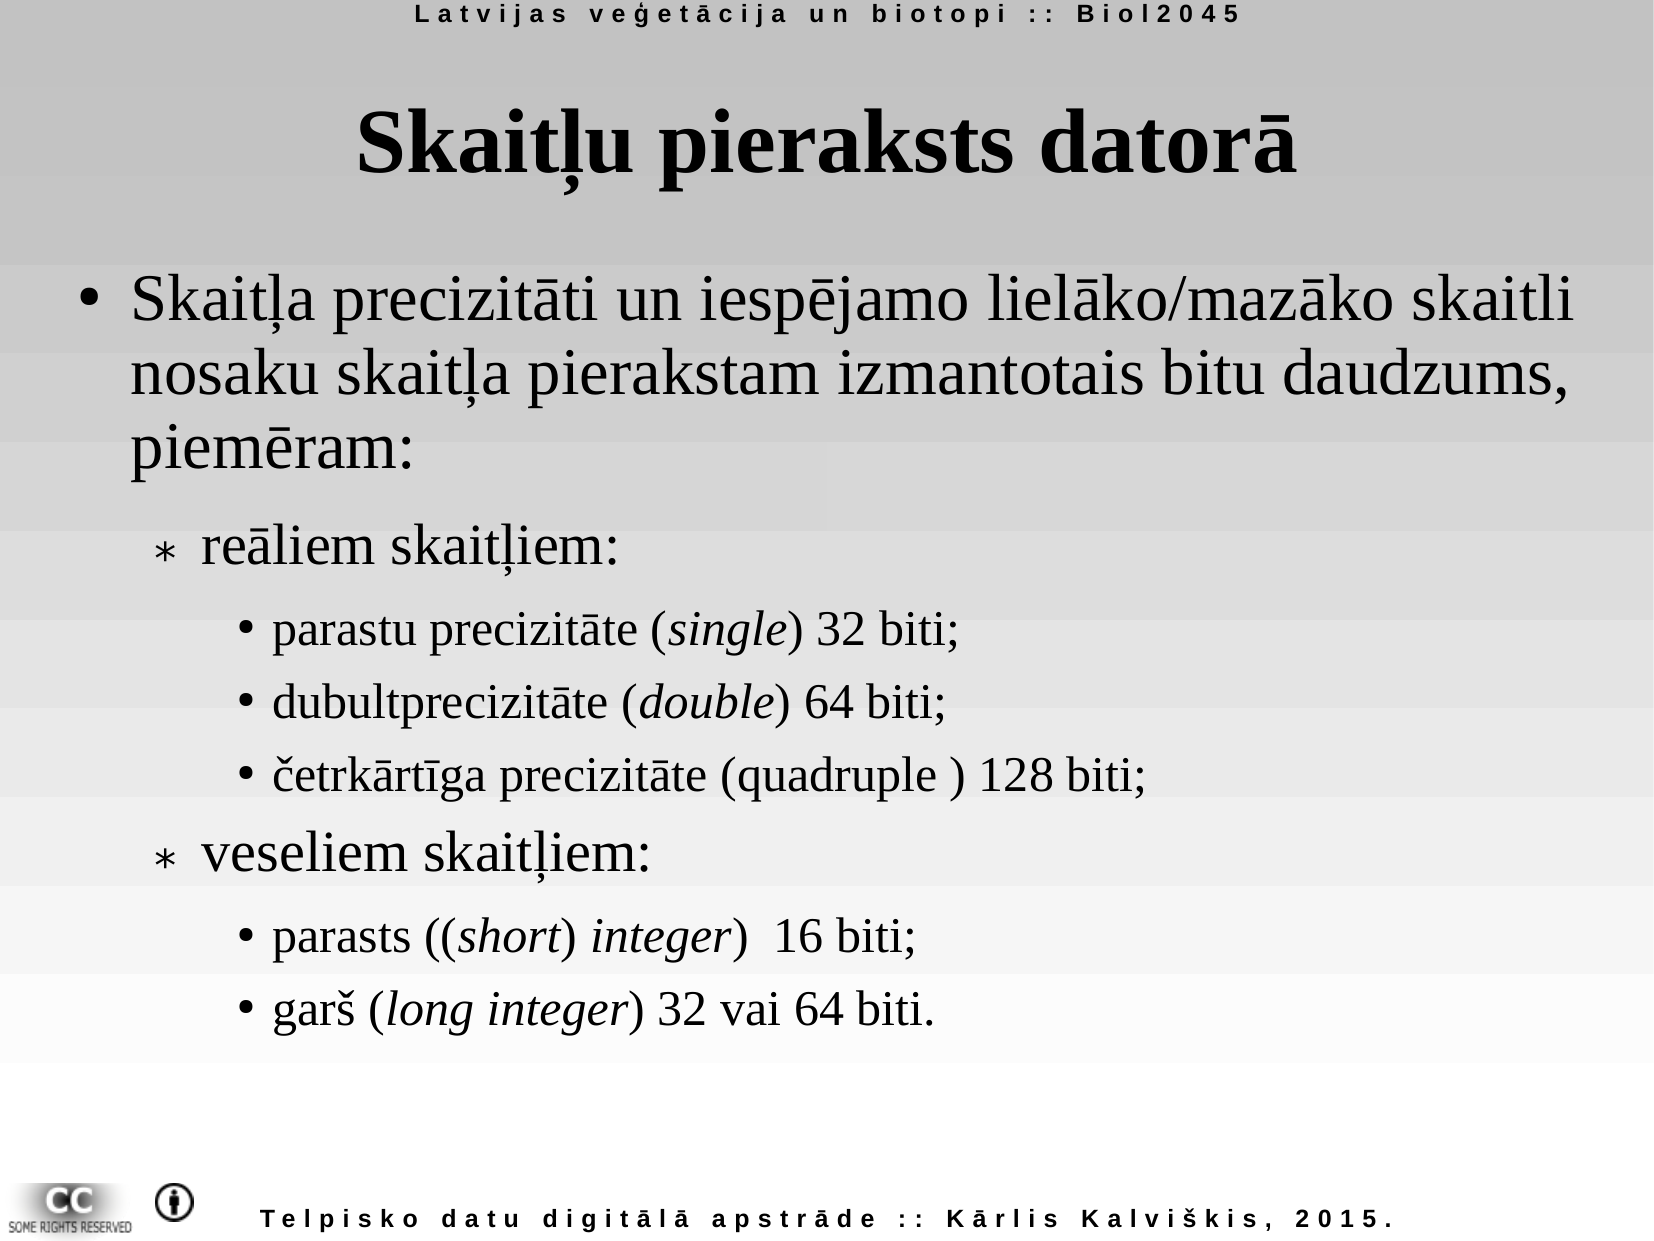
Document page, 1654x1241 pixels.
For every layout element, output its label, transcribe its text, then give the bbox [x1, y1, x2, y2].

picture [0, 0, 1654, 1241]
title Skaitļu pieraksts datorā [59, 37, 1596, 246]
list Skaitļa precizitāti un iespējamo lielāko/mazāko skaitli nosaku skaitļa pierakstam izmantotais bitu daudzums, piemēram: reāliem skaitļiem: parastu precizitāte (single) 32 biti; dubultprecizitāte (double) 64 biti; četrkārtīga precizitāte (quadruple ) 128 biti; veseliem skaitļiem: parasts ((short) integer) 16 biti; garš (long integer) 32 vai 64 biti. [59, 261, 1596, 1175]
